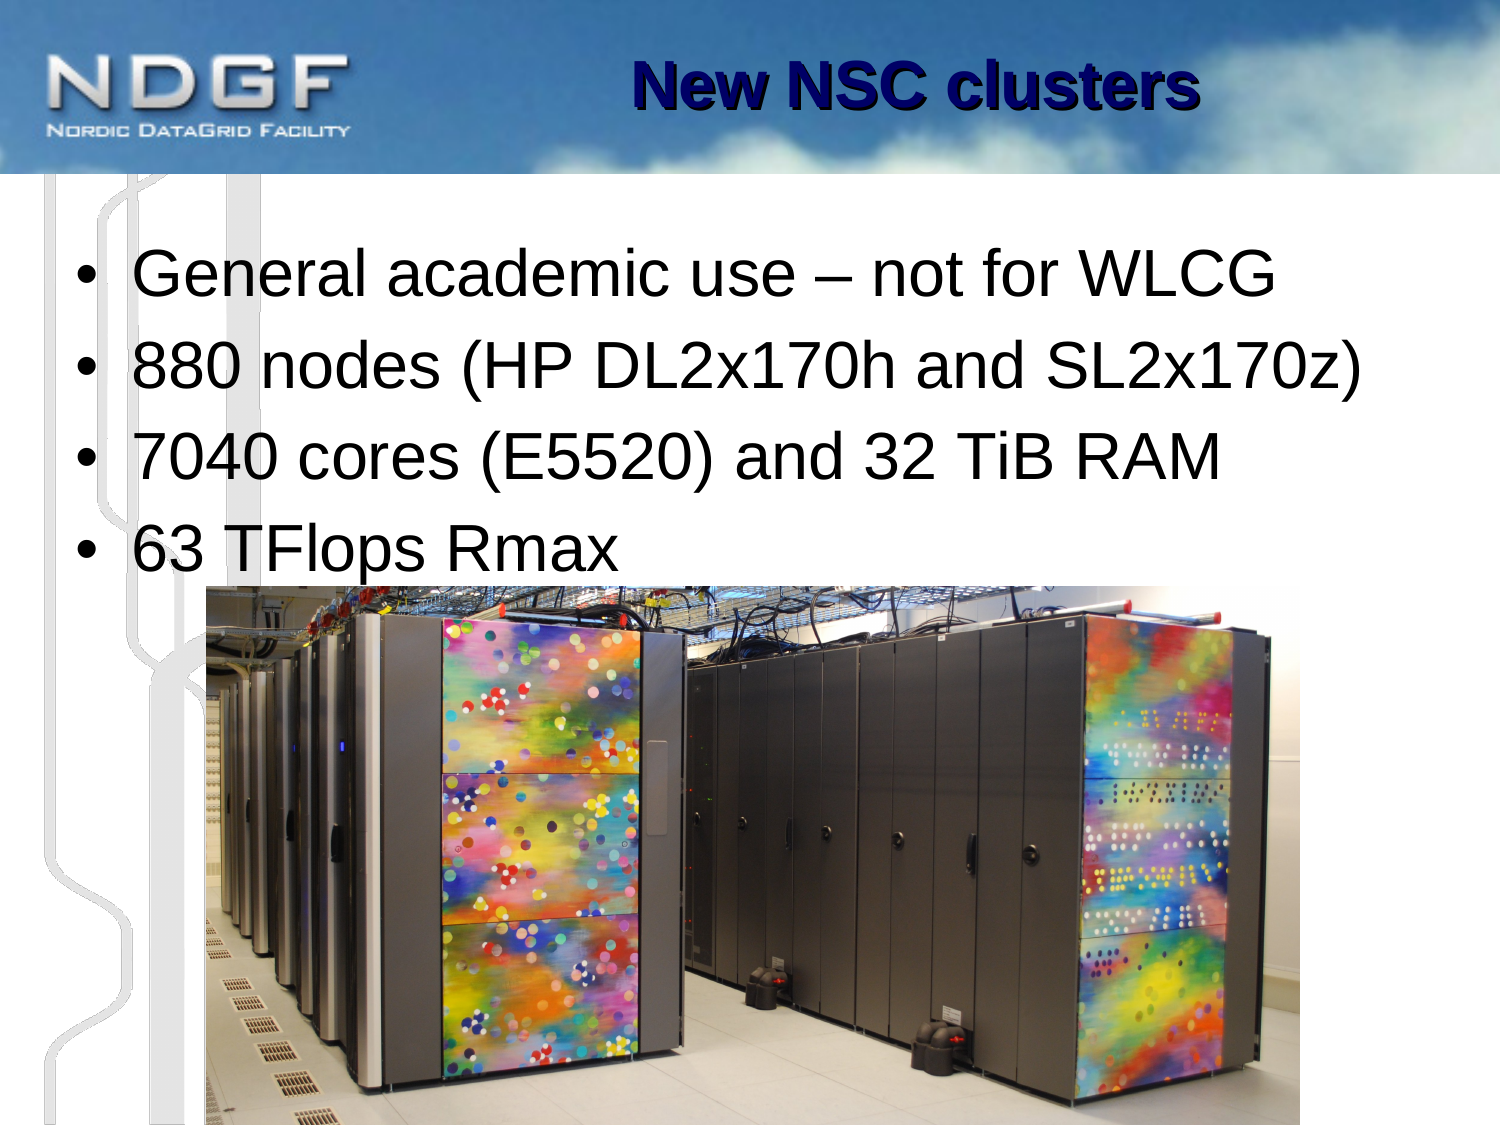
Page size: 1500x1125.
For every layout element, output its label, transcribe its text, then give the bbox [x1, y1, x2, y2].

title New NSC clusters [372, 3, 1459, 165]
list General academic use – not for WLCG 880 nodes (HP DL2x170h and SL2x170z) 7040 cores (E5520) and 32 TiB RAM 63 TFlops Rmax [75, 236, 1477, 677]
picture [206, 586, 1300, 1125]
picture [0, 0, 1500, 236]
